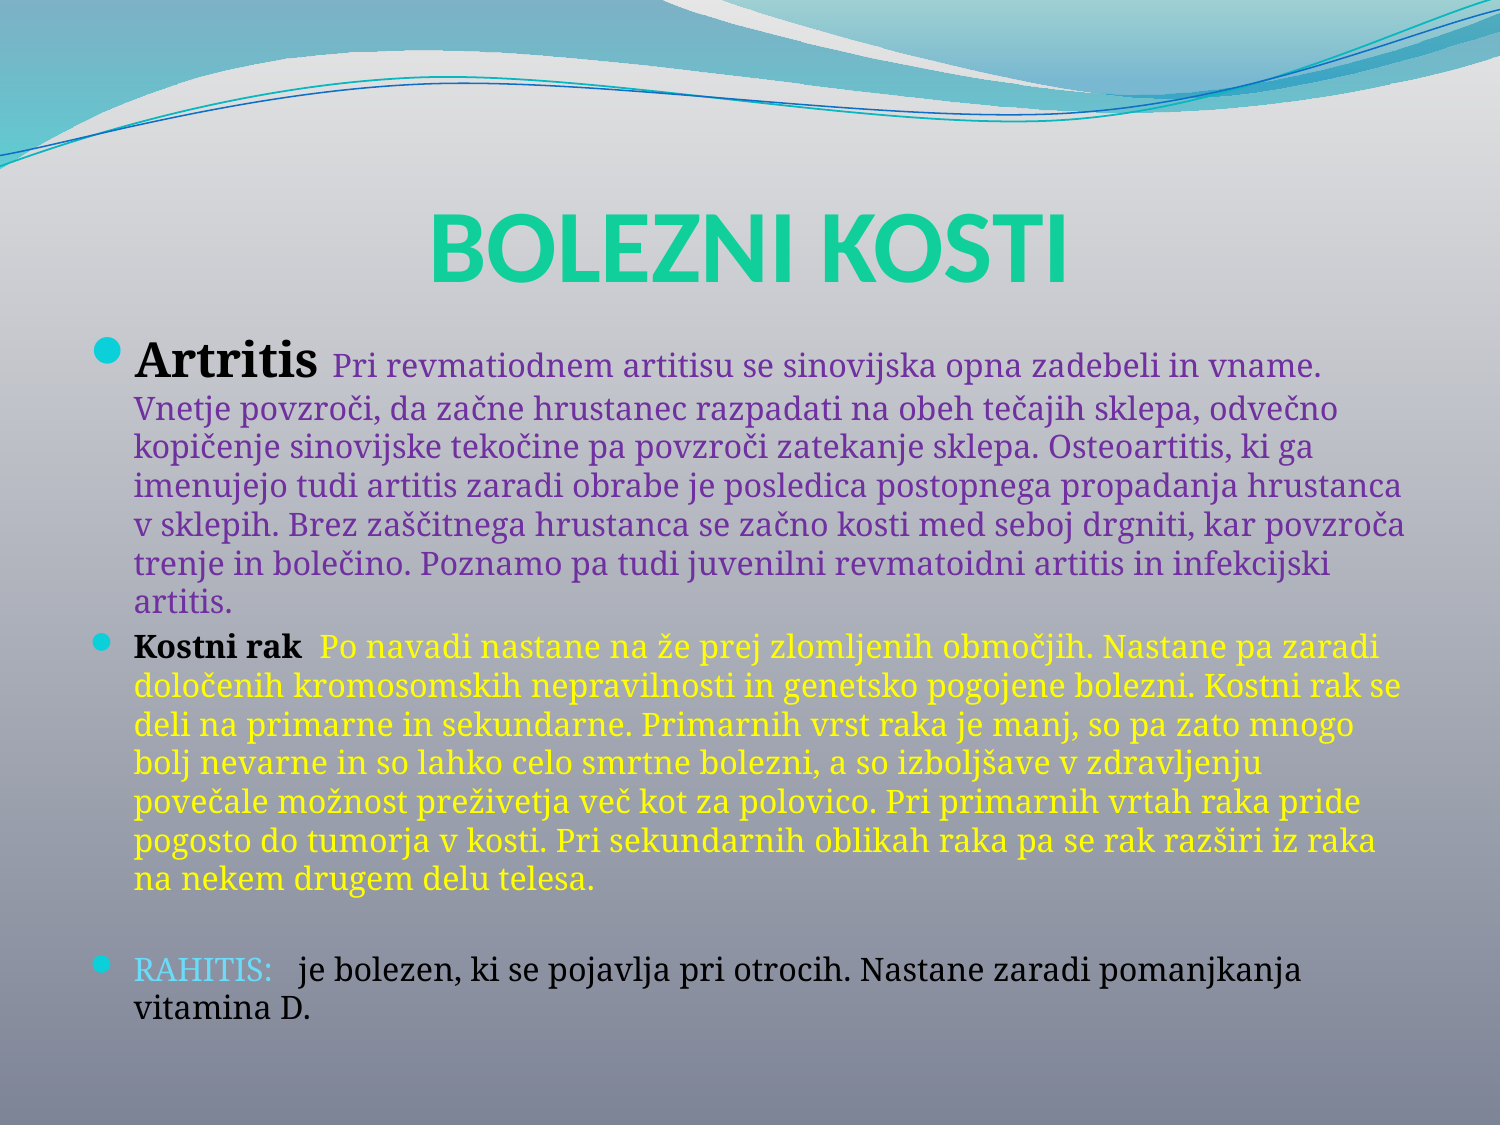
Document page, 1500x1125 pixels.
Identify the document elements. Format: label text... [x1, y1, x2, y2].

list Artritis Pri revmatiodnem artitisu se sinovijska opna zadebeli in vname. Vnetje povzroči, da začne hrustanec razpadati na obeh tečajih sklepa, odvečno kopičenje sinovijske tekočine pa povzroči zatekanje sklepa. Osteoartitis, ki ga imenujejo tudi artitis zaradi obrabe je posledica postopnega propadanja hrustanca v sklepih. Brez zaščitnega hrustanca se začno kosti med seboj drgniti, kar povzroča trenje in bolečino. Poznamo pa tudi juvenilni revmatoidni artitis in infekcijski artitis. Kostni rak Po navadi nastane na že prej zlomljenih območjih. Nastane pa zaradi določenih kromosomskih nepravilnosti in genetsko pogojene bolezni. Kostni rak se deli na primarne in sekundarne. Primarnih vrst raka je manj, so pa zato mnogo bolj nevarne in so lahko celo smrtne bolezni, a so izboljšave v zdravljenju povečale možnost preživetja več kot za polovico. Pri primarnih vrtah raka pride pogosto do tumorja v kosti. Pri sekundarnih oblikah raka pa se rak razširi iz raka na nekem drugem delu telesa. RAHITIS: je bolezen, ki se pojavlja pri otrocih. Nastane zaradi pomanjkanja vitamina D. [75, 317, 1425, 1038]
title BOLEZNI KOSTI [75, 115, 1425, 304]
